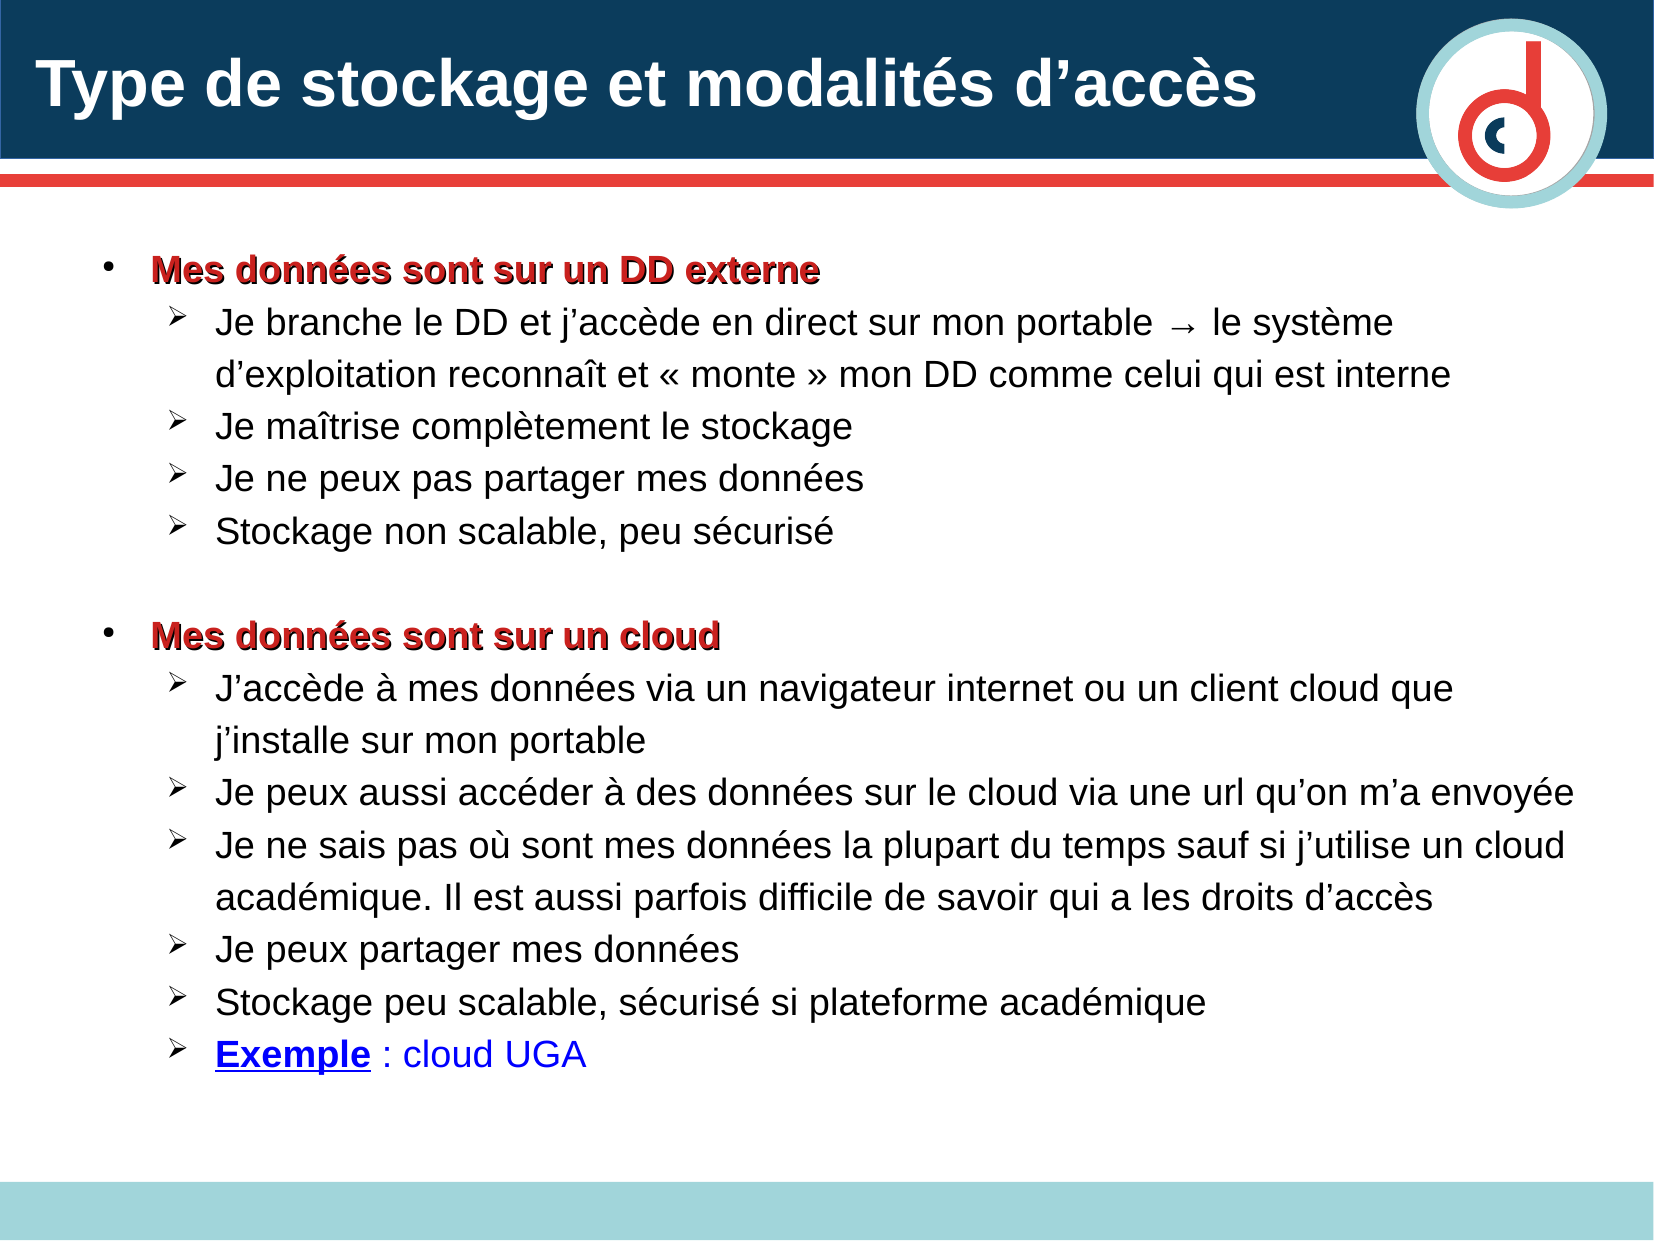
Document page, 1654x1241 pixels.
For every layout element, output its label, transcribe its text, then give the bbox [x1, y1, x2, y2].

text_box Mes données sont sur un DD externe Je branche le DD et j’accède en direct sur mon portable → le système d’exploitation reconnaît et « monte » mon DD comme celui qui est interne Je maîtrise complètement le stockage Je ne peux pas partager mes données Stockage non scalable, peu sécurisé Mes données sont sur un cloud J’accède à mes données via un navigateur internet ou un client cloud que j’installe sur mon portable Je peux aussi accéder à des données sur le cloud via une url qu’on m’a envoyée Je ne sais pas où sont mes données la plupart du temps sauf si j’utilise un cloud académique. Il est aussi parfois difficile de savoir qui a les droits d’accès Je peux partager mes données Stockage peu scalable, sécurisé si plateforme académique Exemple : cloud UGA [71, 230, 1595, 1141]
title Type de stockage et modalités d’accès [35, 11, 1430, 159]
